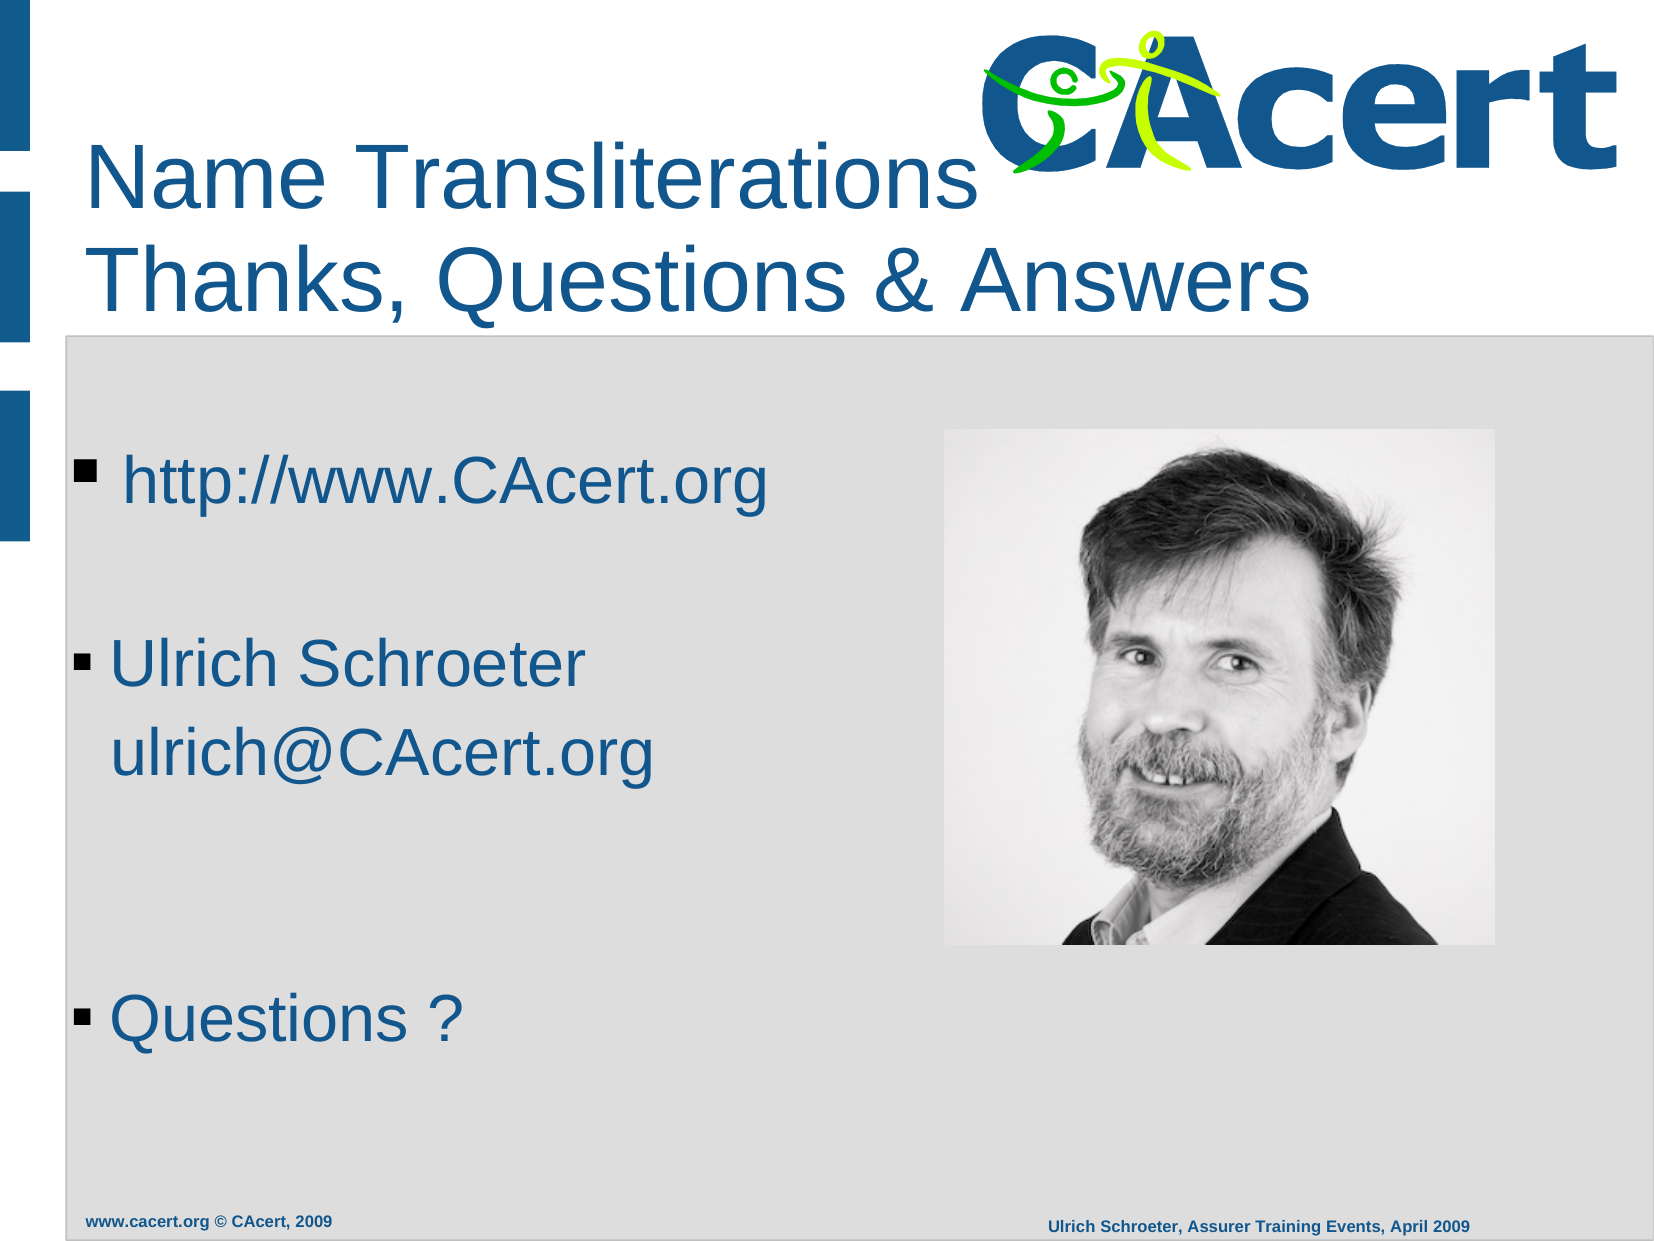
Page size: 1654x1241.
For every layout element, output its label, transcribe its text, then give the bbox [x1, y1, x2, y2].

text_box http://www.CAcert.org Ulrich Schroeter ulrich@CAcert.org Questions ? [59, 413, 786, 1166]
text_box Name Transliterations Thanks, Questions & Answers [69, 118, 1329, 338]
picture [944, 429, 1495, 945]
